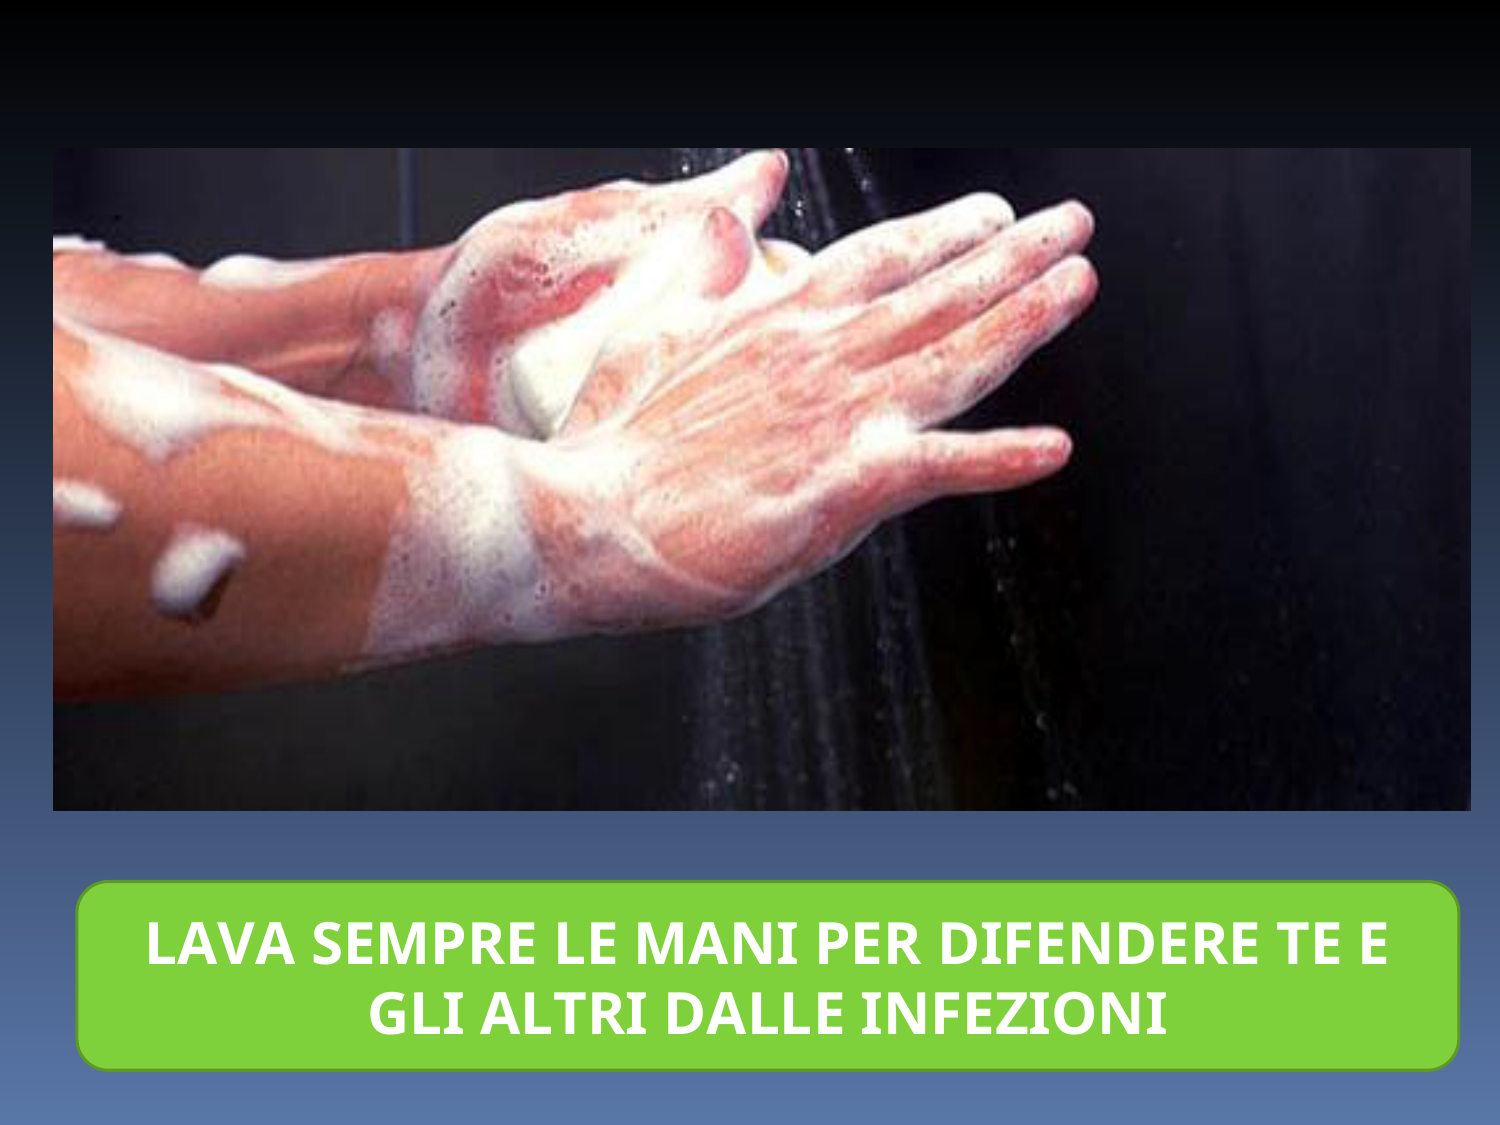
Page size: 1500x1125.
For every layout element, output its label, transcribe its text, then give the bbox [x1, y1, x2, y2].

text_box LAVA SEMPRE LE MANI PER DIFENDERE TE E GLI ALTRI DALLE INFEZIONI [76, 881, 1459, 1071]
picture [53, 148, 1471, 811]
